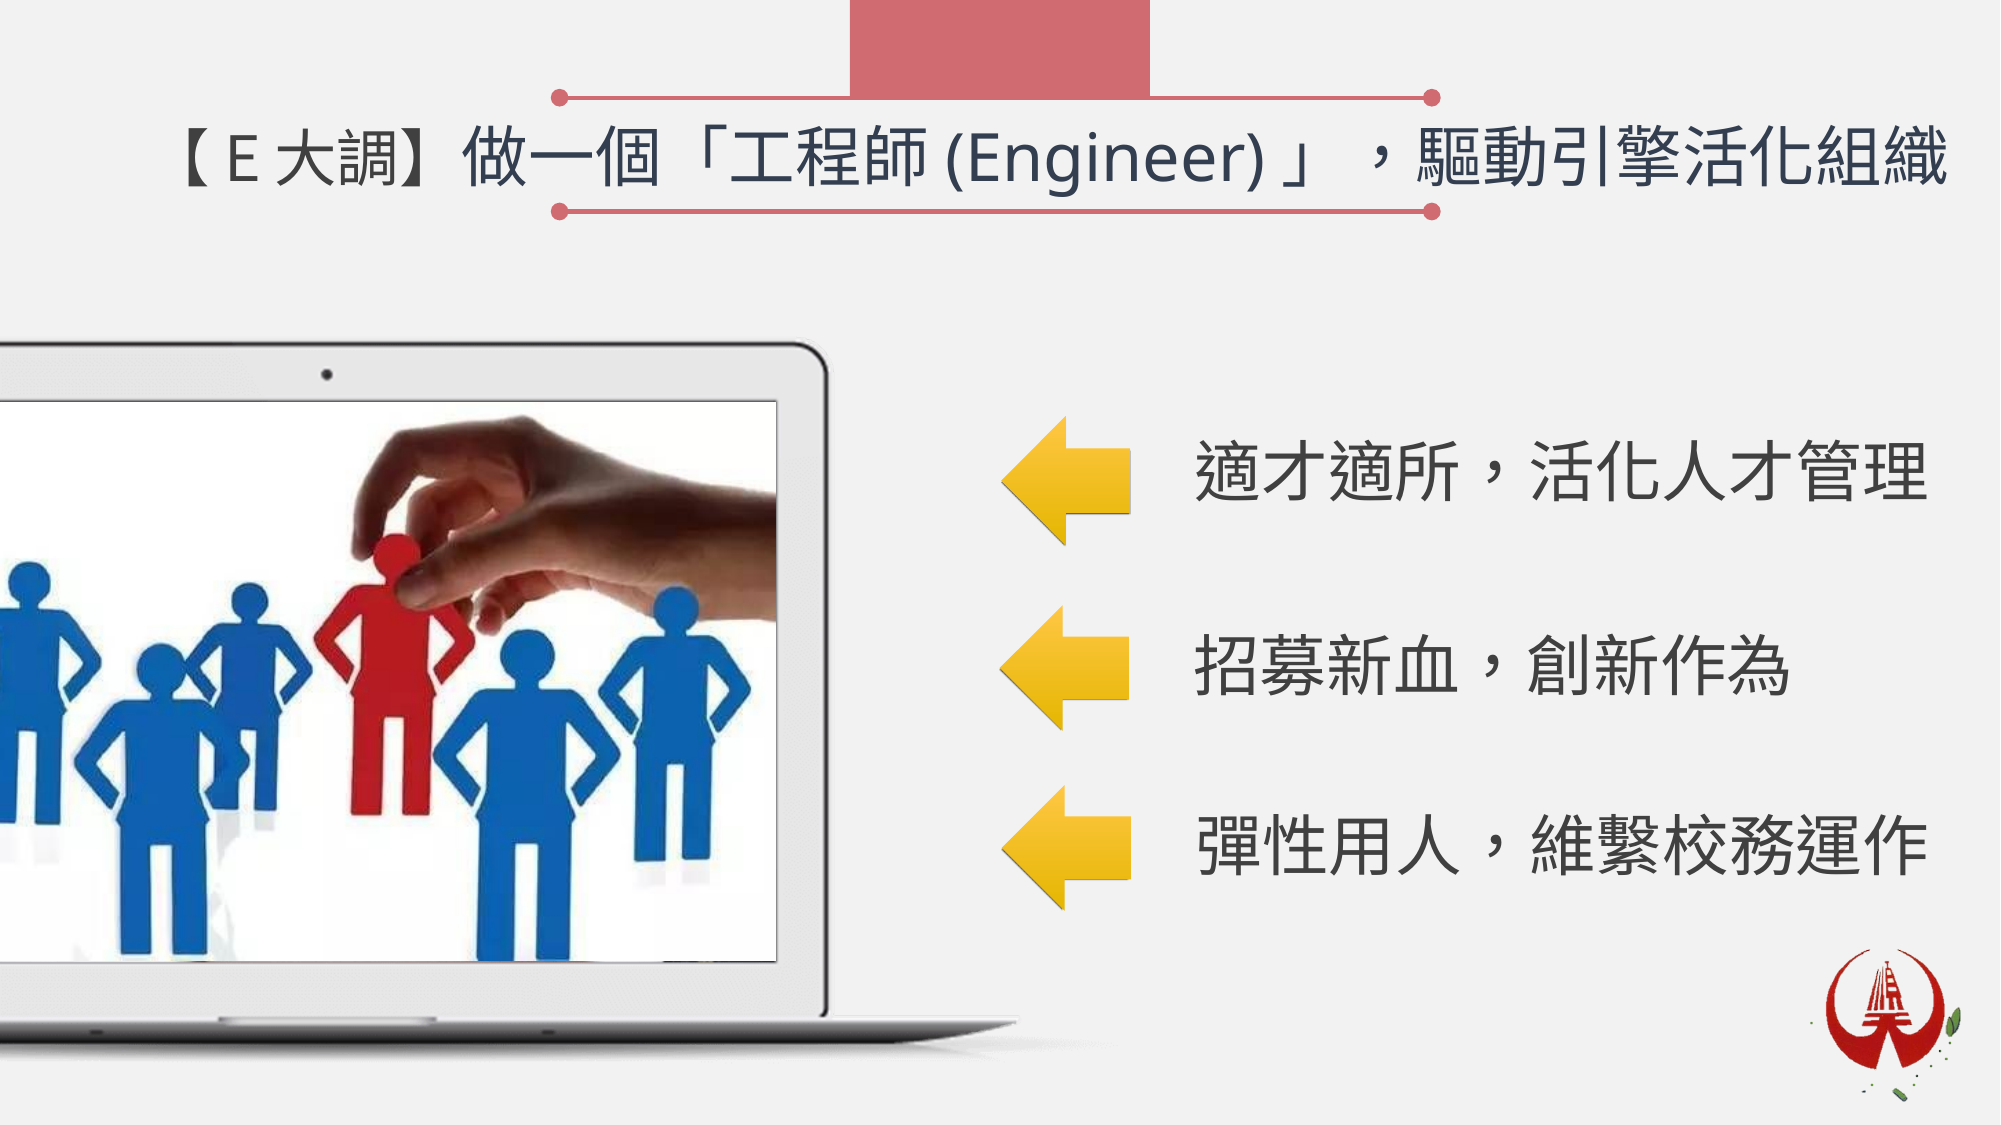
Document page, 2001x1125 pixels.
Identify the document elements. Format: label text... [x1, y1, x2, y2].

text_box 適才適所，活化人才管理 [1180, 439, 1944, 518]
text_box [1001, 415, 1131, 546]
picture [1799, 941, 1967, 1109]
text_box [550, 88, 569, 107]
text_box [1423, 88, 1441, 107]
picture [0, 336, 1488, 1066]
text_box 【E大調】做一個「工程師(Engineer)」，驅動引擎活化組織 [132, 107, 2001, 363]
text_box [1001, 785, 1131, 911]
text_box 招募新血，創新作為 [1178, 633, 1809, 712]
text_box [999, 605, 1129, 731]
text_box [849, 0, 1150, 96]
text_box 彈性用人，維繫校務運作 [1180, 813, 1945, 892]
